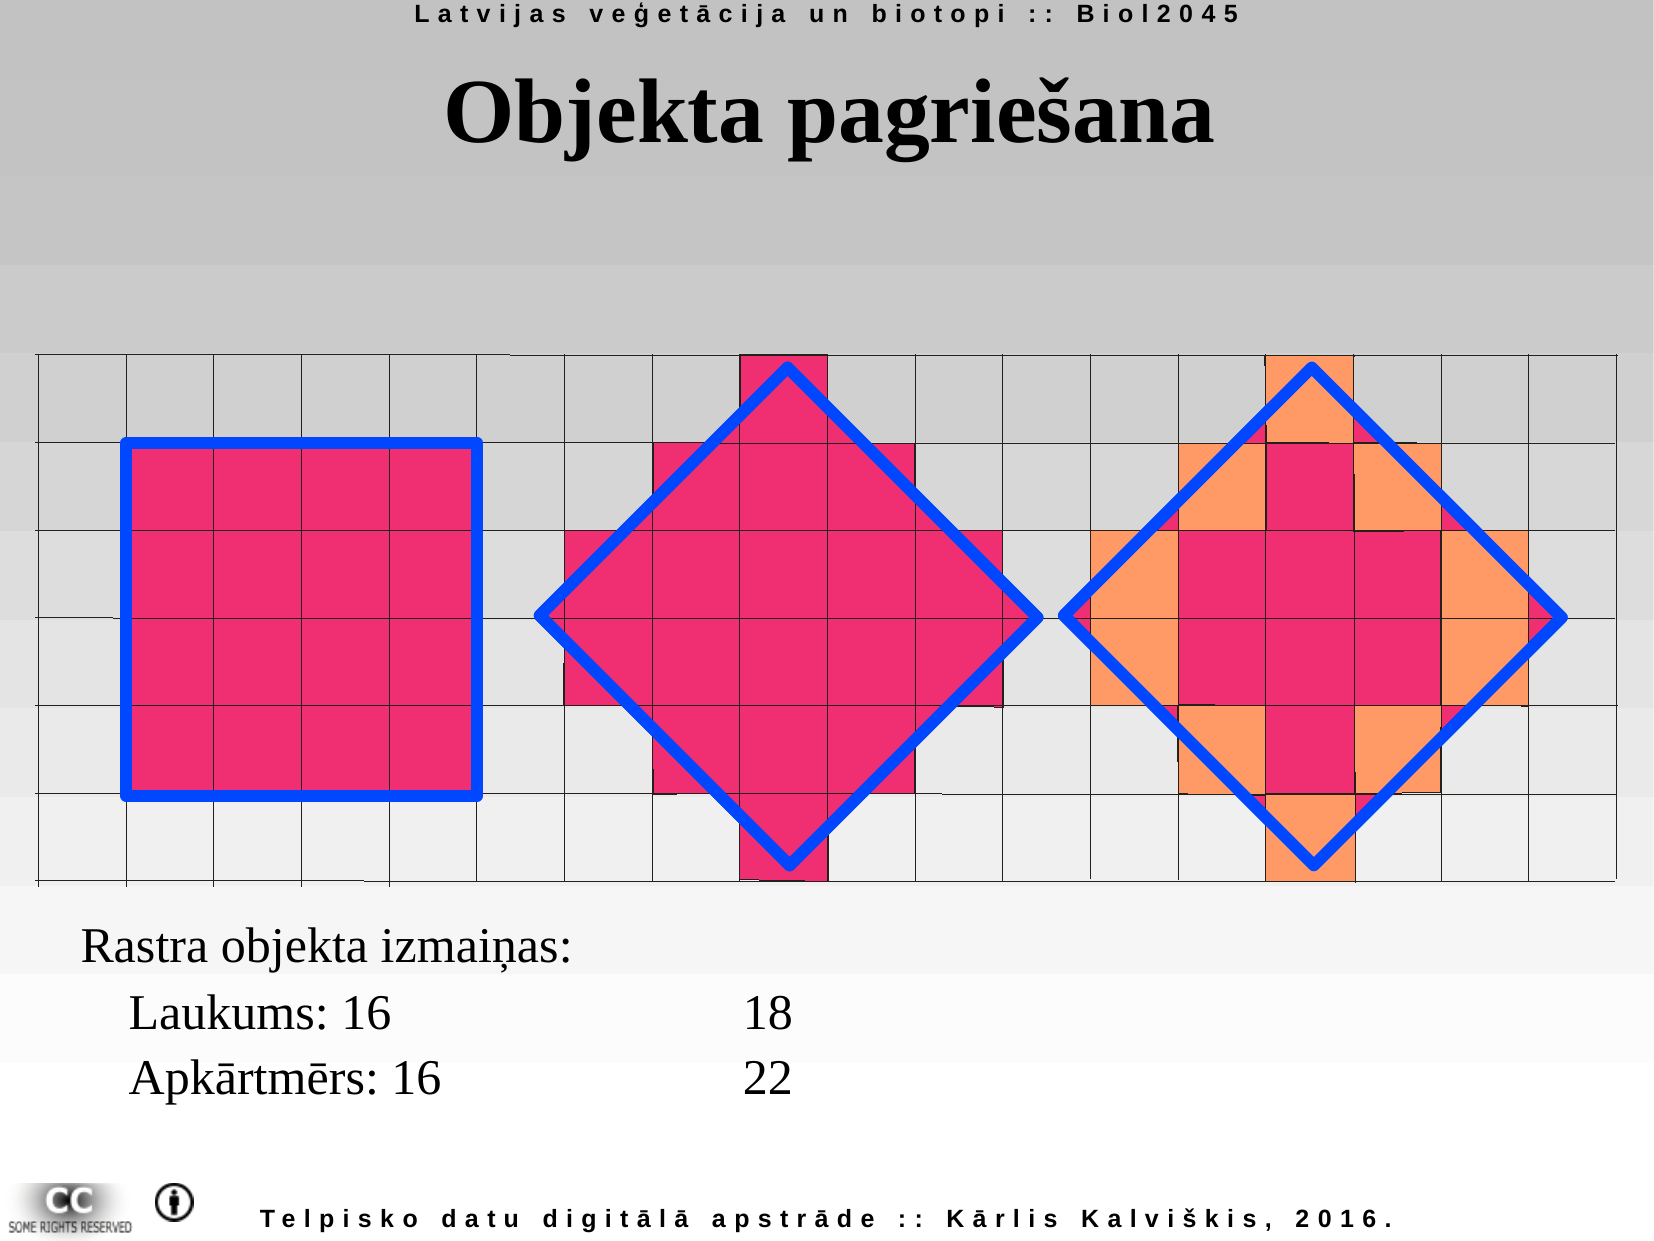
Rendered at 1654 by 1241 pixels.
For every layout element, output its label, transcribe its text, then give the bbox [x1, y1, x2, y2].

text_box [1091, 531, 1138, 578]
text_box [653, 619, 739, 705]
text_box [132, 531, 213, 618]
text_box [740, 826, 827, 881]
text_box [916, 506, 940, 530]
text_box [828, 794, 851, 817]
text_box [1091, 531, 1178, 618]
text_box [390, 531, 471, 618]
text_box [1354, 420, 1377, 443]
text_box [740, 356, 827, 405]
text_box [1266, 795, 1355, 856]
text_box [1356, 795, 1374, 813]
text_box [1529, 595, 1552, 618]
text_box [132, 706, 213, 790]
text_box [740, 444, 827, 530]
text_box [728, 794, 739, 805]
text_box [1442, 531, 1528, 618]
text_box 22 [742, 1050, 793, 1106]
text_box [302, 449, 389, 530]
text_box [553, 619, 564, 630]
picture [0, 0, 1654, 1241]
text_box [1265, 827, 1355, 881]
text_box [565, 531, 652, 618]
text_box [653, 443, 702, 492]
text_box [302, 706, 389, 790]
text_box [565, 619, 652, 705]
text_box [653, 739, 707, 793]
text_box [653, 706, 739, 793]
text_box [828, 706, 915, 793]
text_box Laukums: 16 [128, 985, 392, 1041]
text_box [1159, 511, 1178, 530]
text_box [740, 794, 827, 856]
text_box [390, 706, 471, 790]
text_box [1179, 706, 1265, 794]
text_box [1355, 531, 1441, 618]
text_box [1266, 531, 1354, 618]
text_box [1253, 795, 1265, 807]
text_box [916, 619, 1002, 705]
text_box [302, 619, 389, 705]
text_box [1529, 619, 1550, 640]
text_box [1355, 619, 1441, 705]
text_box [828, 444, 915, 530]
text_box [828, 531, 915, 618]
text_box [132, 449, 213, 530]
title Objekta pagriešana [34, 61, 1626, 296]
text_box [740, 706, 827, 793]
text_box [1266, 706, 1441, 794]
text_box [1442, 706, 1463, 727]
text_box [1003, 619, 1026, 642]
text_box 18 [742, 985, 793, 1041]
text_box [214, 449, 301, 530]
text_box [1485, 531, 1528, 574]
text_box [1179, 444, 1225, 490]
text_box [214, 619, 301, 705]
text_box [916, 706, 939, 729]
text_box [740, 531, 827, 618]
text_box [1246, 424, 1265, 443]
text_box [1091, 652, 1144, 705]
text_box [390, 449, 471, 530]
text_box [874, 444, 915, 485]
text_box [1179, 531, 1265, 618]
text_box [1266, 619, 1354, 705]
text_box [1179, 740, 1233, 794]
text_box [1179, 444, 1265, 530]
text_box [565, 651, 619, 705]
text_box Rastra objekta izmaiņas: [80, 918, 574, 974]
text_box [1442, 619, 1528, 705]
text_box [1164, 706, 1178, 720]
text_box [960, 663, 1002, 705]
text_box [1266, 377, 1353, 443]
text_box [961, 531, 1002, 572]
text_box [653, 531, 739, 618]
text_box [828, 619, 915, 705]
text_box [640, 706, 652, 718]
text_box [390, 619, 471, 705]
text_box [132, 619, 213, 705]
text_box [1091, 619, 1178, 705]
text_box [872, 750, 915, 793]
text_box [740, 619, 827, 705]
text_box [916, 531, 1002, 618]
text_box Apkārtmērs: 16 [128, 1050, 442, 1106]
text_box [1073, 599, 1090, 618]
text_box [302, 531, 389, 618]
text_box [1179, 619, 1265, 705]
text_box [1398, 444, 1441, 487]
text_box [1442, 508, 1464, 530]
text_box [565, 531, 614, 580]
text_box [1484, 661, 1528, 705]
text_box [828, 418, 853, 443]
text_box [1003, 593, 1028, 618]
text_box [722, 426, 739, 443]
text_box [635, 513, 652, 530]
text_box [1266, 356, 1353, 403]
text_box [549, 601, 564, 618]
text_box [740, 377, 827, 443]
text_box [1266, 444, 1441, 530]
text_box [653, 444, 739, 530]
text_box [1077, 619, 1090, 632]
text_box [214, 531, 301, 618]
text_box [214, 706, 301, 790]
text_box [1395, 748, 1441, 794]
